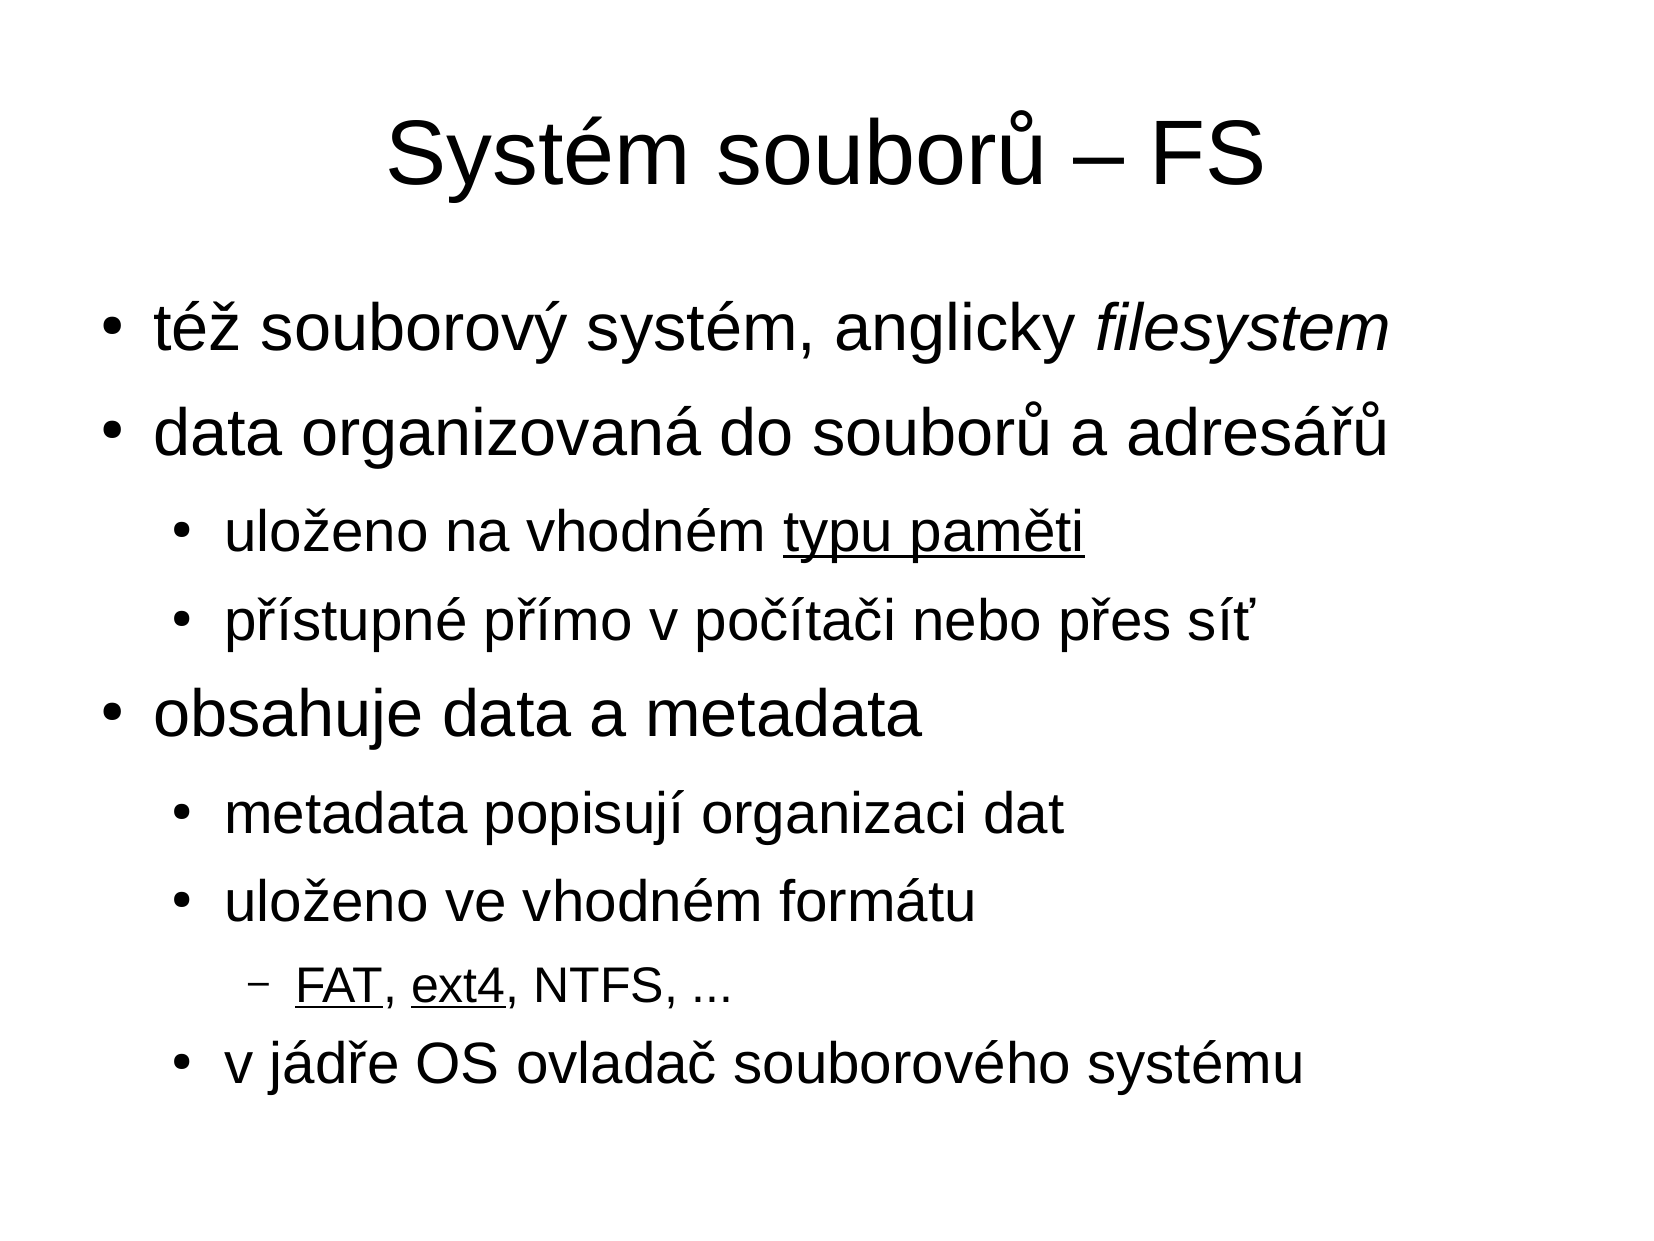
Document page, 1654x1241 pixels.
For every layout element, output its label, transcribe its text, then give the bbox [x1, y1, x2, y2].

title Systém souborů – FS [82, 56, 1571, 250]
list též souborový systém, anglicky filesystem data organizovaná do souborů a adresářů uloženo na vhodném typu paměti přístupné přímo v počítači nebo přes síť obsahuje data a metadata metadata popisují organizaci dat uloženo ve vhodném formátu FAT, ext4, NTFS, ... v jádře OS ovladač souborového systému [82, 290, 1571, 1097]
